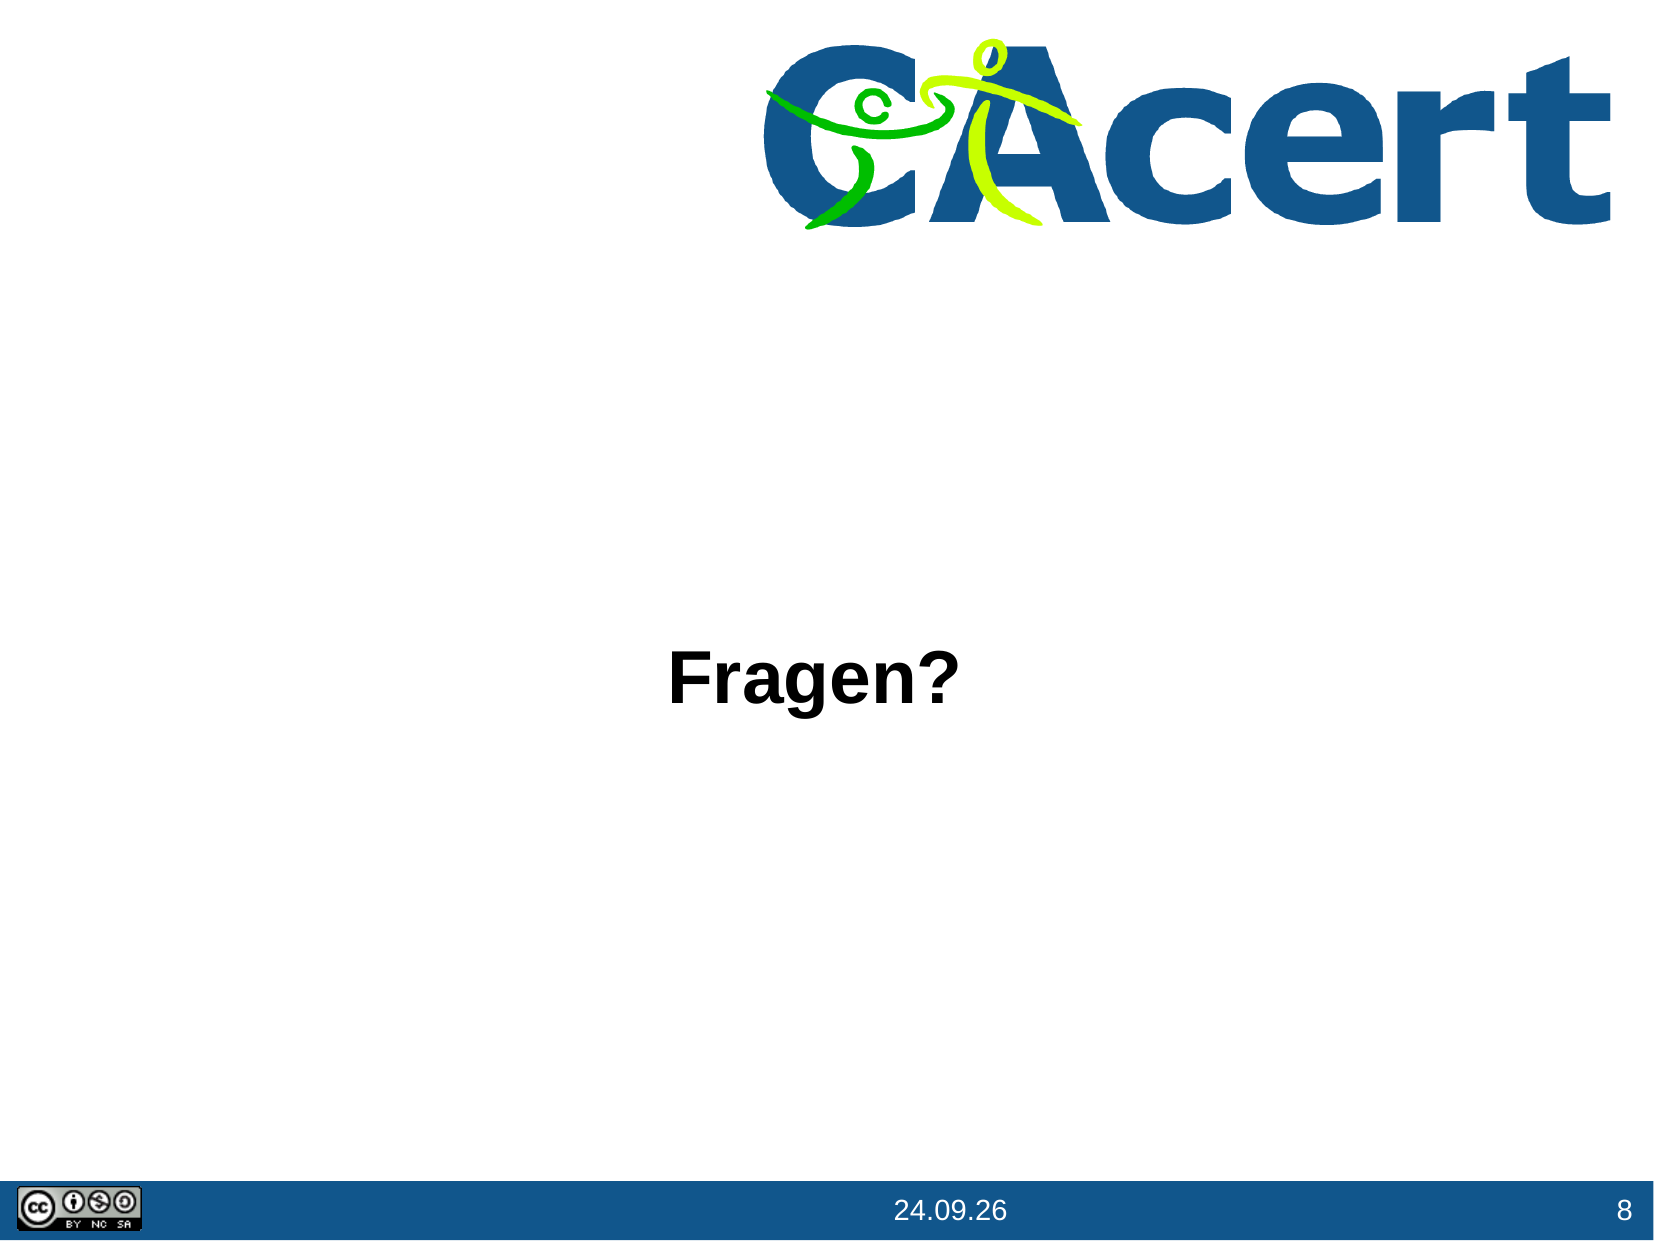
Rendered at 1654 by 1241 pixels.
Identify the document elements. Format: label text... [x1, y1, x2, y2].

picture [17, 1186, 142, 1231]
picture [761, 35, 1613, 231]
title Fragen? [70, 586, 1560, 768]
